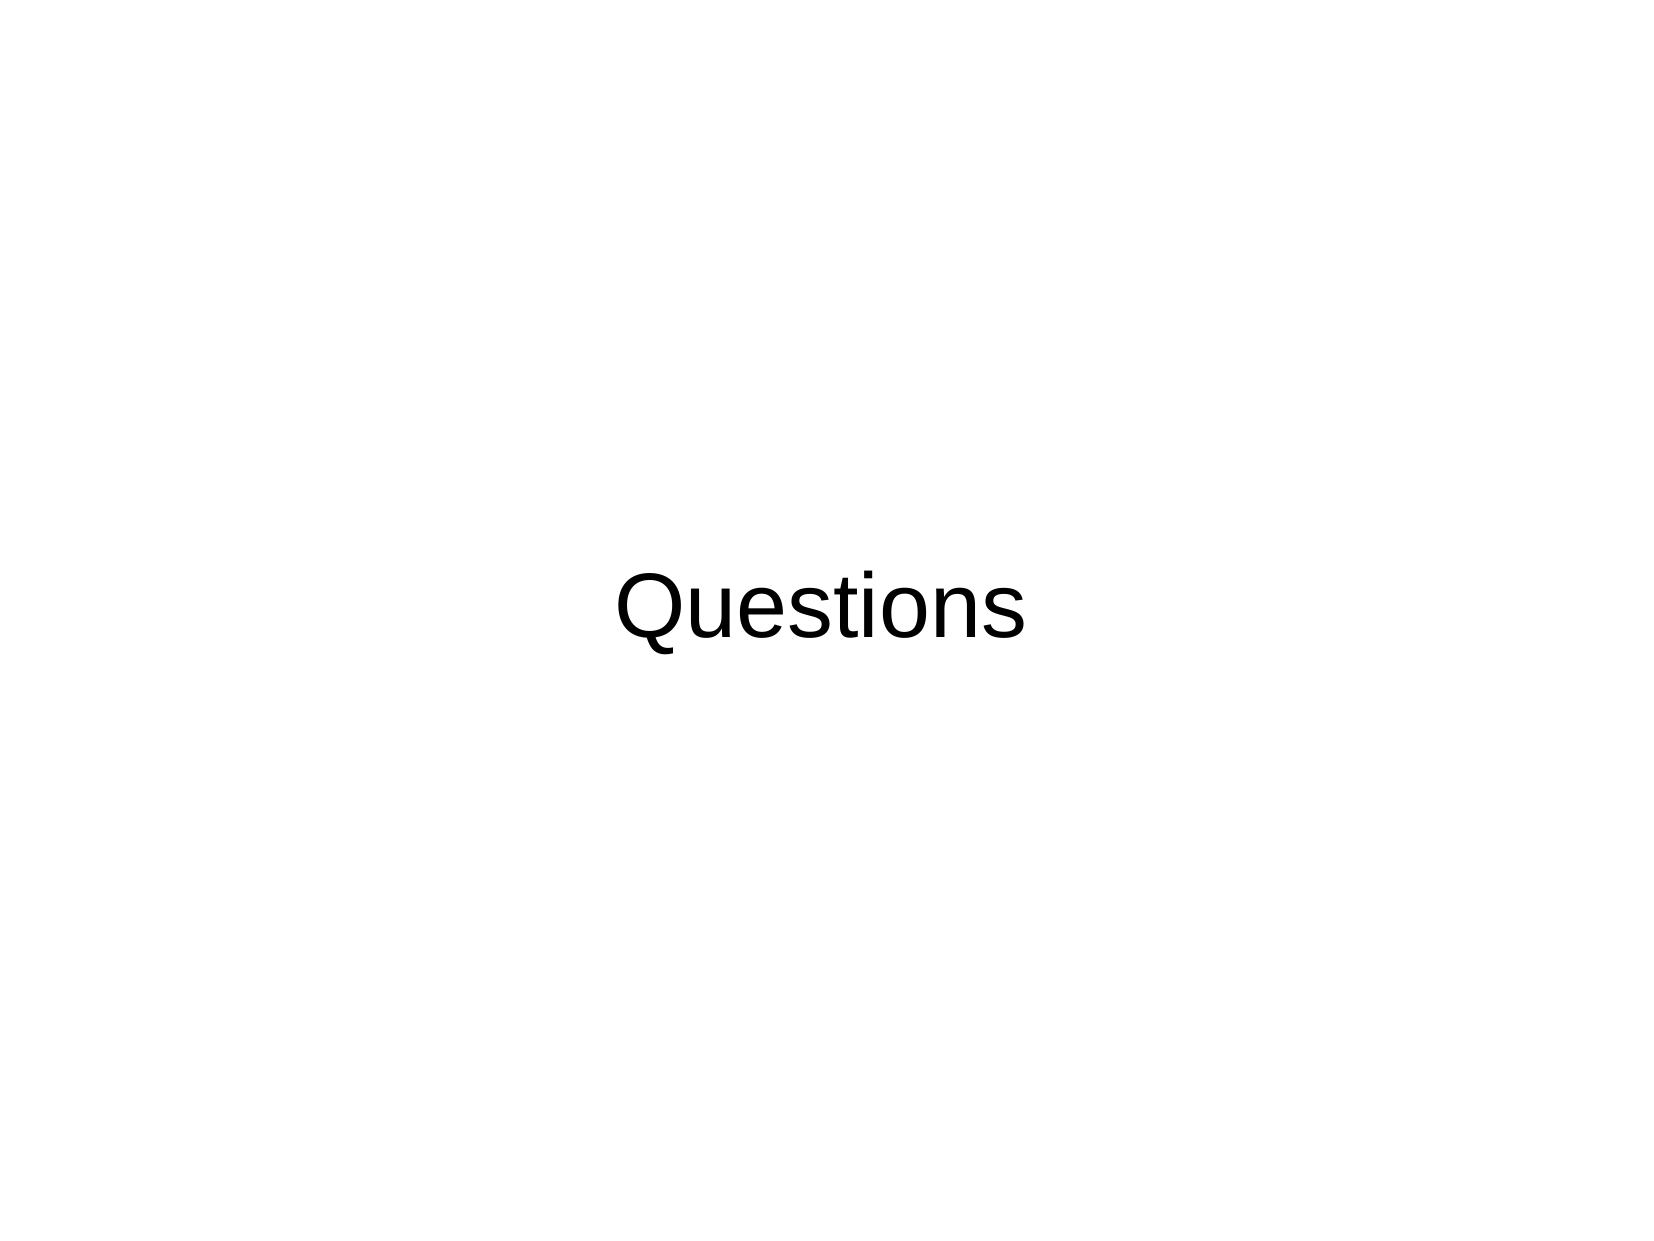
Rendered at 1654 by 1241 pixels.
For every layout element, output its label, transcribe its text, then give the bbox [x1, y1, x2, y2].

title Questions [76, 501, 1565, 710]
